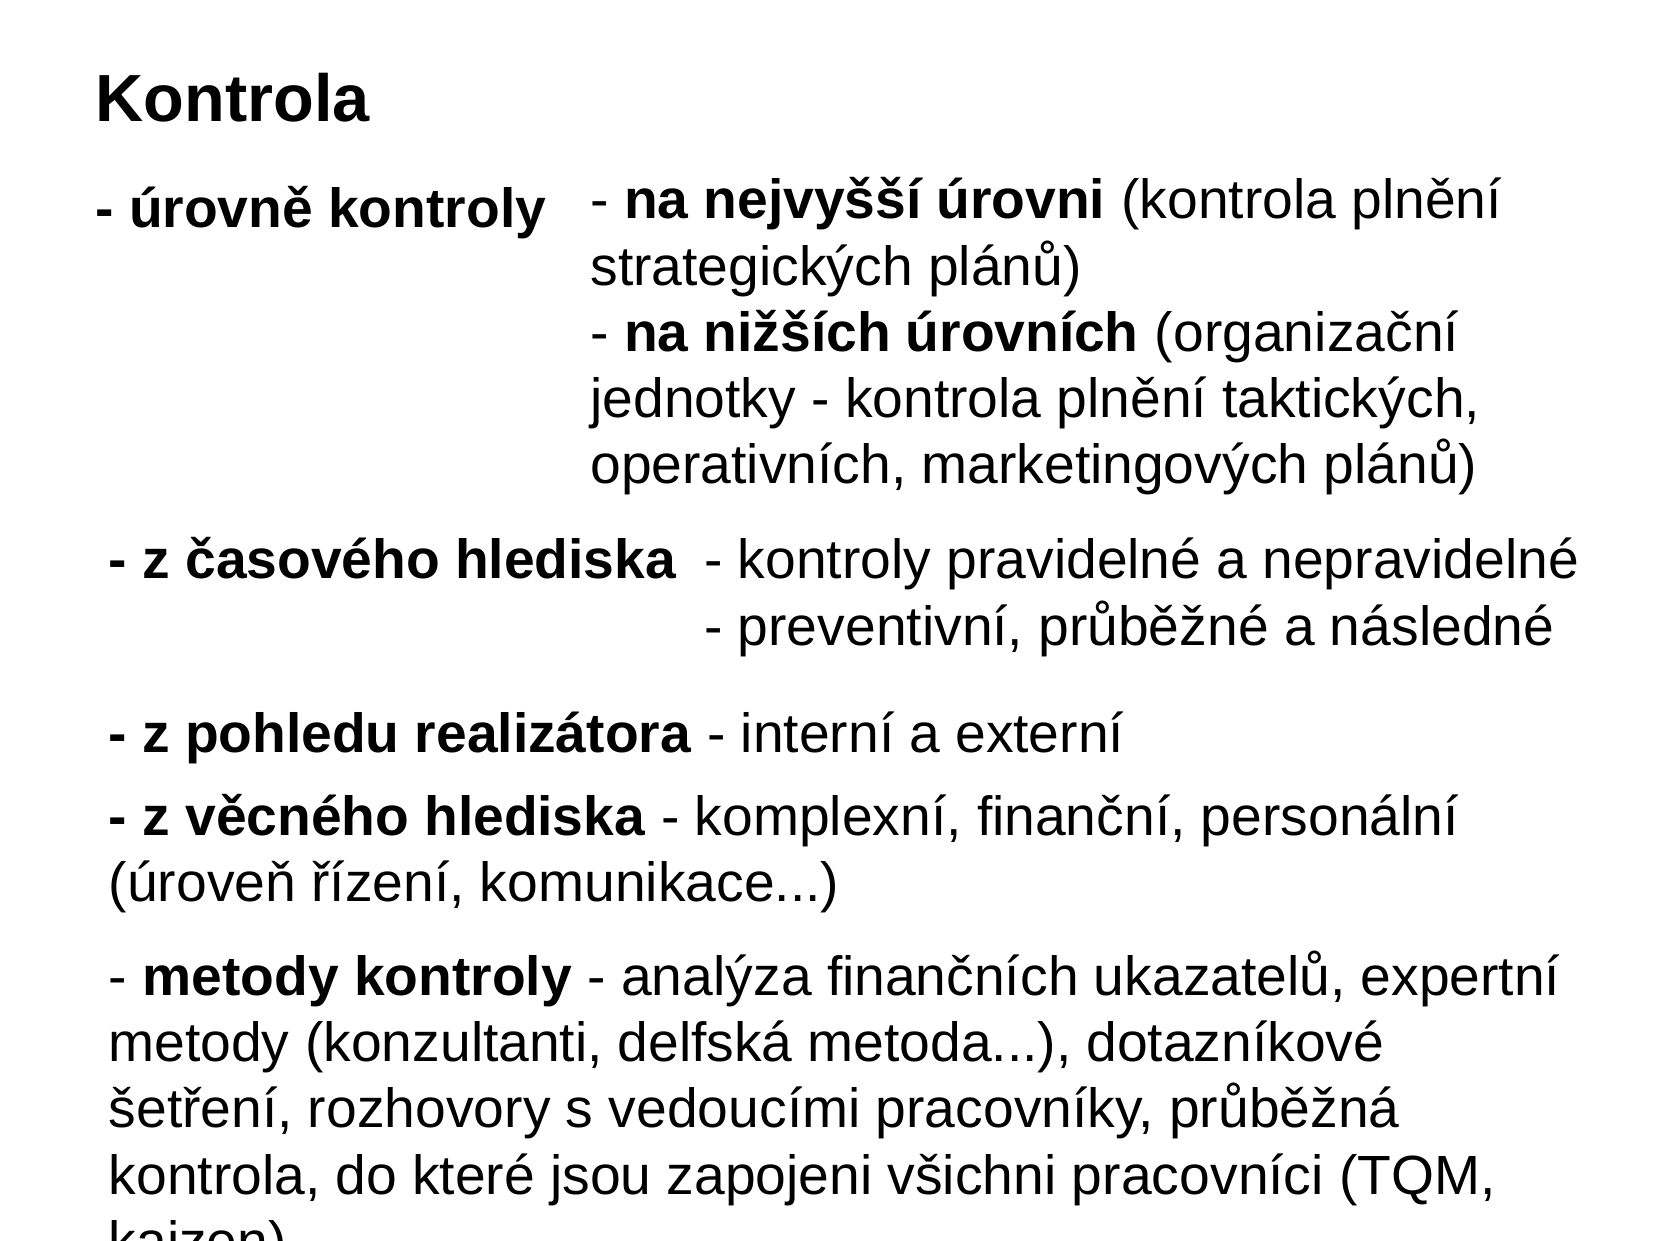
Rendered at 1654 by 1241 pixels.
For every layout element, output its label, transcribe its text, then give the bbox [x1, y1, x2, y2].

text_box - z věcného hlediska - komplexní, finanční, personální (úroveň řízení, komunikace...) [58, 772, 1586, 921]
text_box - kontroly pravidelné a nepravidelné - preventivní, průběžné a následné [653, 515, 1596, 664]
text_box Kontrola [45, 47, 385, 143]
text_box - metody kontroly - analýza finančních ukazatelů, expertní metody (konzultanti, delfská metoda...), dotazníkové šetření, rozhovory s vedoucími pracovníky, průběžná kontrola, do které jsou zapojeni všichni pracovníci (TQM, kaizen) [58, 932, 1599, 1241]
text_box - na nejvyšší úrovni (kontrola plnění strategických plánů) - na nižších úrovních (organizační jednotky - kontrola plnění taktických, operativních, marketingových plánů) [540, 156, 1612, 503]
text_box - úrovně kontroly [45, 164, 540, 246]
text_box - z pohledu realizátora - interní a externí [58, 690, 1140, 772]
text_box - z časového hlediska [58, 515, 653, 598]
